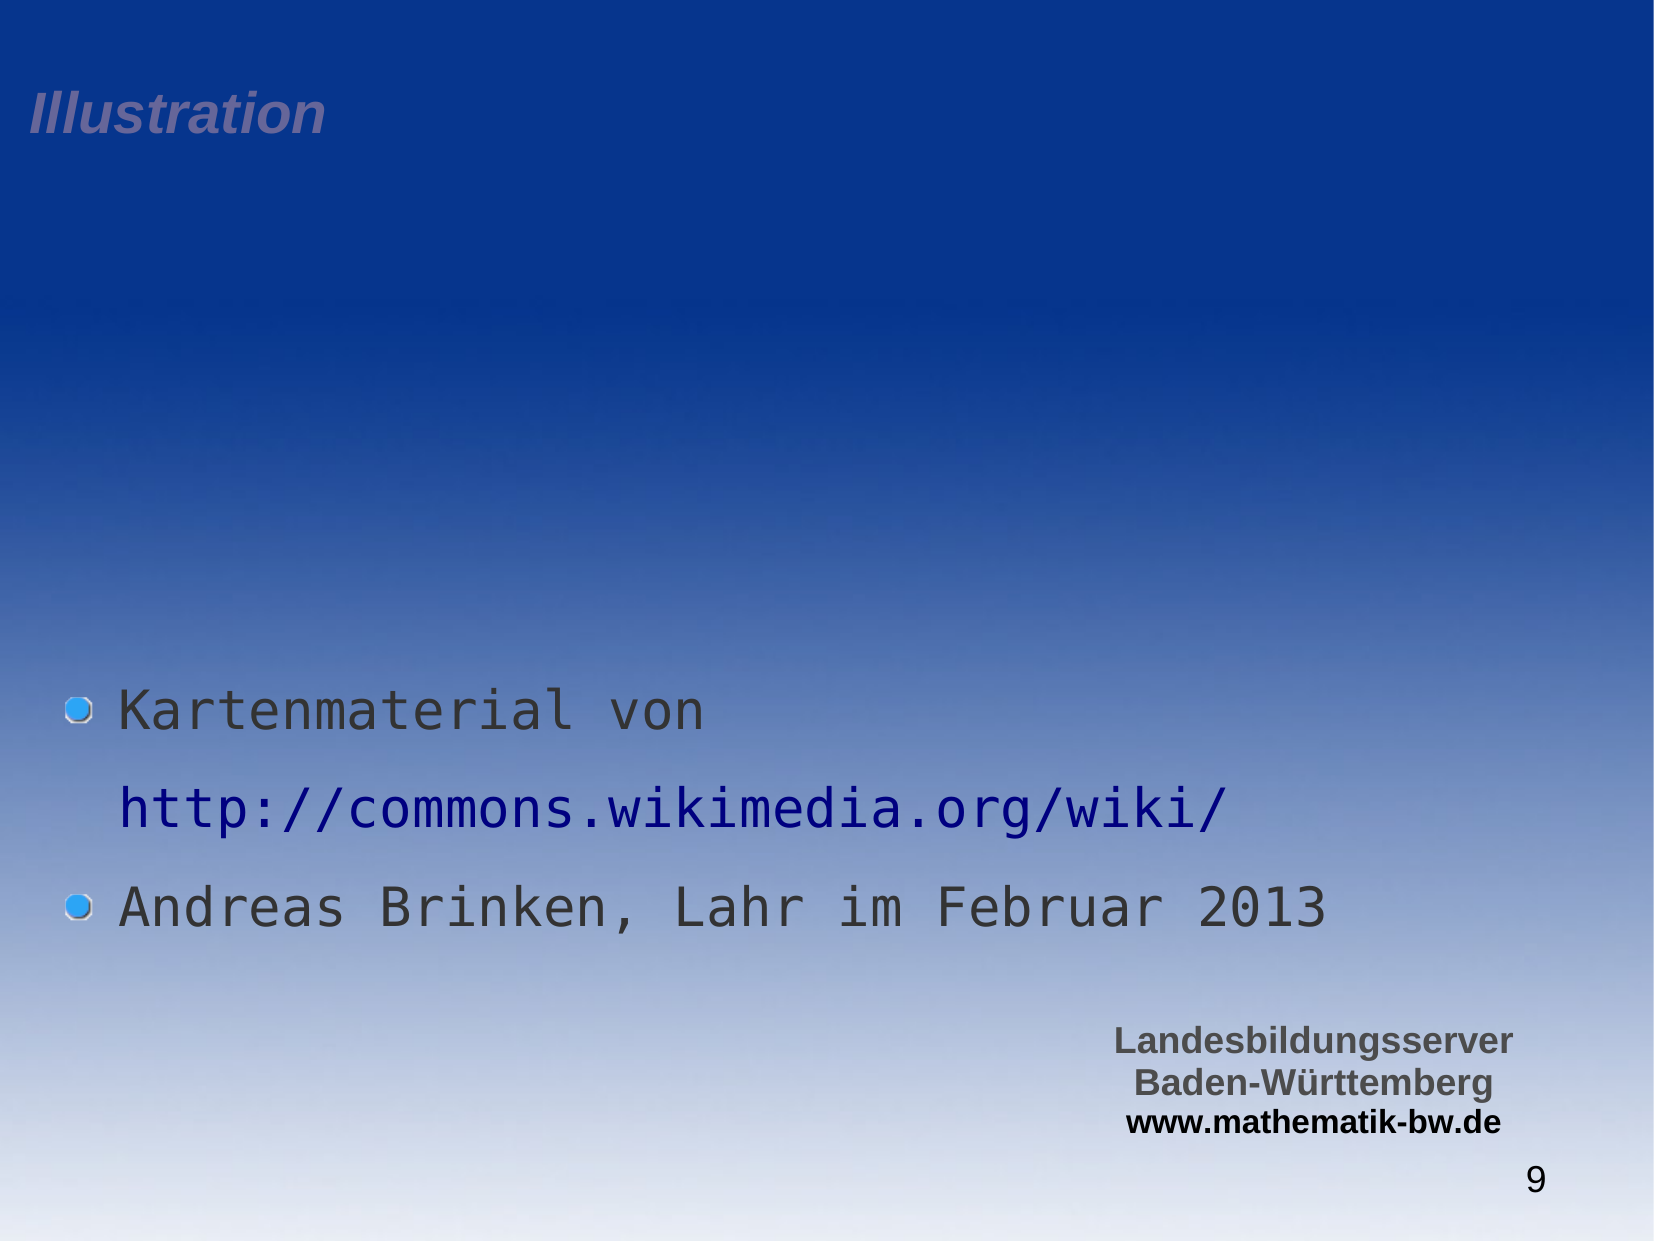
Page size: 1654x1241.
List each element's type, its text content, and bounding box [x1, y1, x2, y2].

text_box <Nummer> [1511, 1151, 1654, 1223]
picture [0, 0, 1654, 1241]
list Kartenmaterial von http://commons.wikimedia.org/wiki/ Andreas Brinken, Lahr im Februar 2013 [29, 679, 1506, 1152]
title Illustration [29, 49, 1506, 178]
